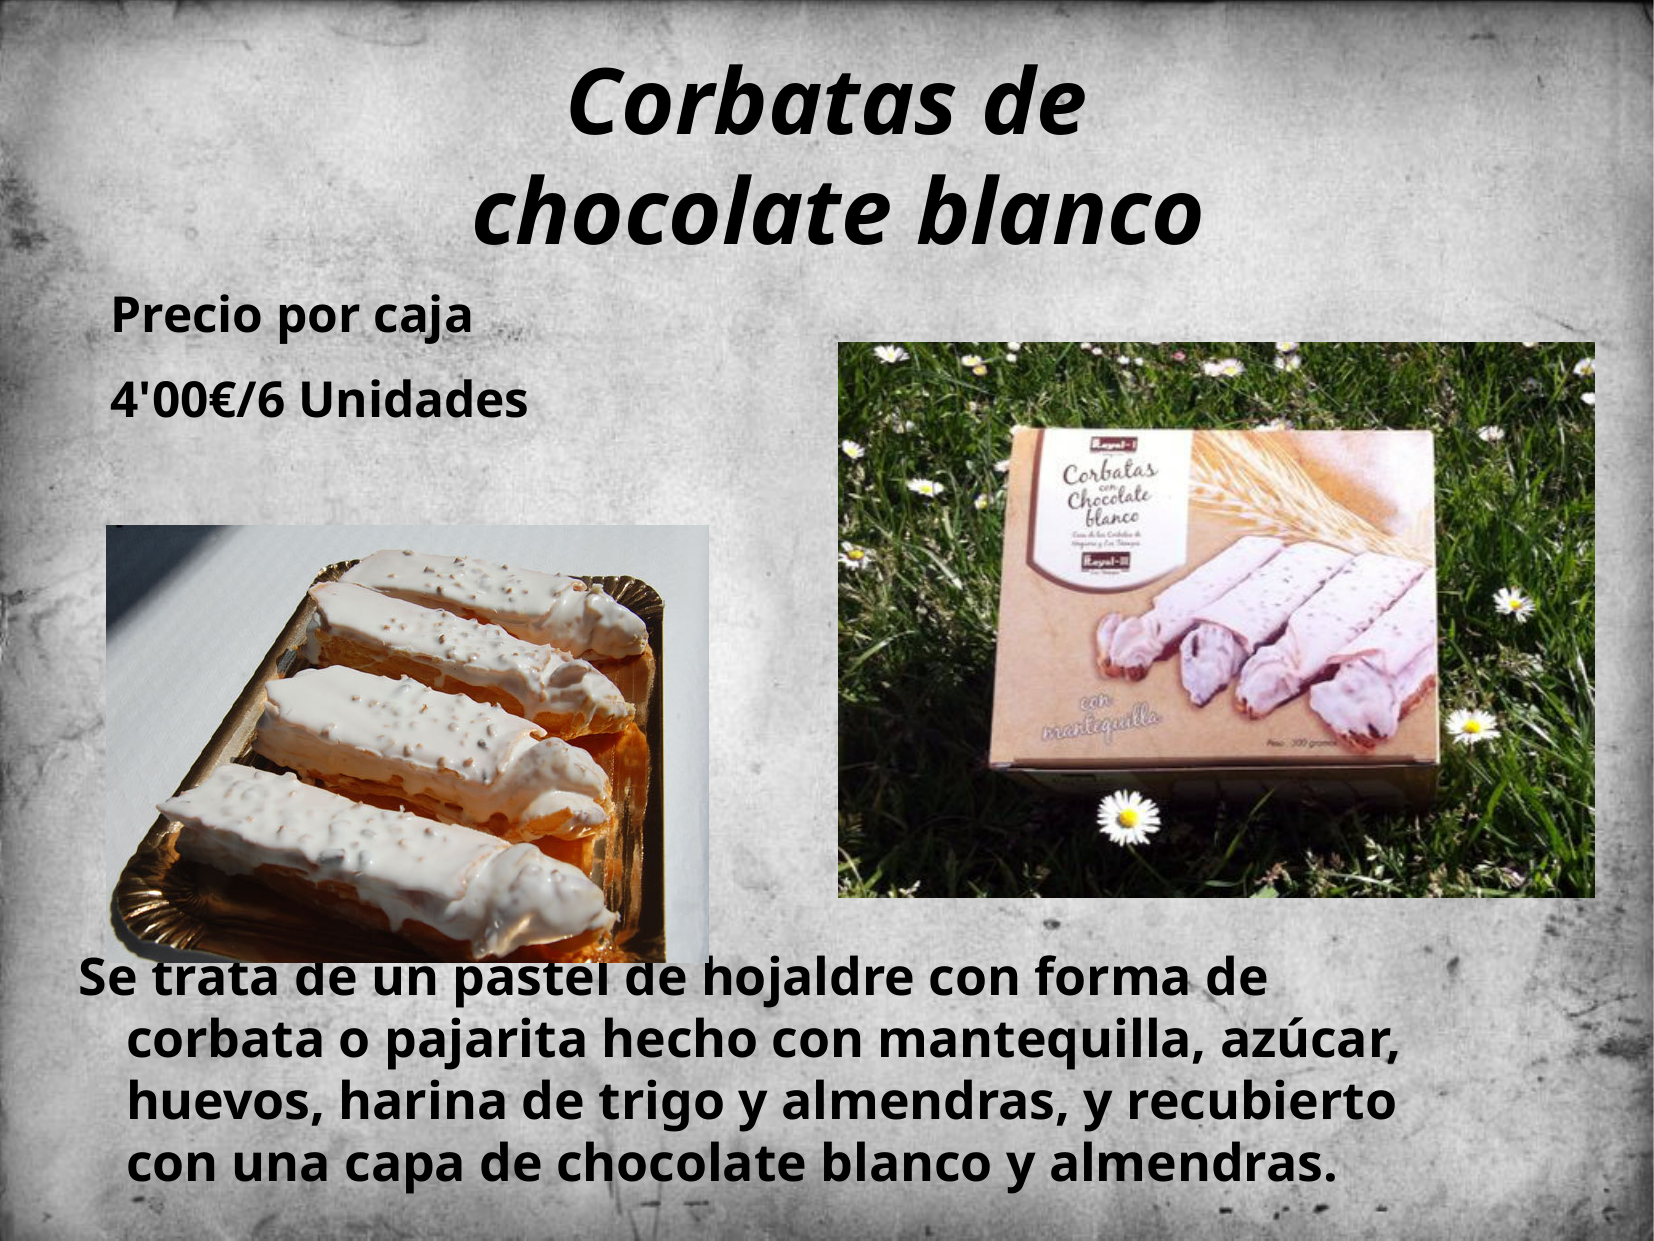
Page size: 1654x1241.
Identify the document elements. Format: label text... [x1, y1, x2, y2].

title Corbatas de chocolate blanco [82, 42, 1571, 263]
list Precio por caja 4'00€/6 Unidades [35, 283, 537, 466]
picture [0, 0, 1654, 1241]
list Se trata de un pastel de hojaldre con forma de corbata o pajarita hecho con mantequilla, azúcar, huevos, harina de trigo y almendras, y recubierto con una capa de chocolate blanco y almendras. [0, 854, 1406, 1217]
